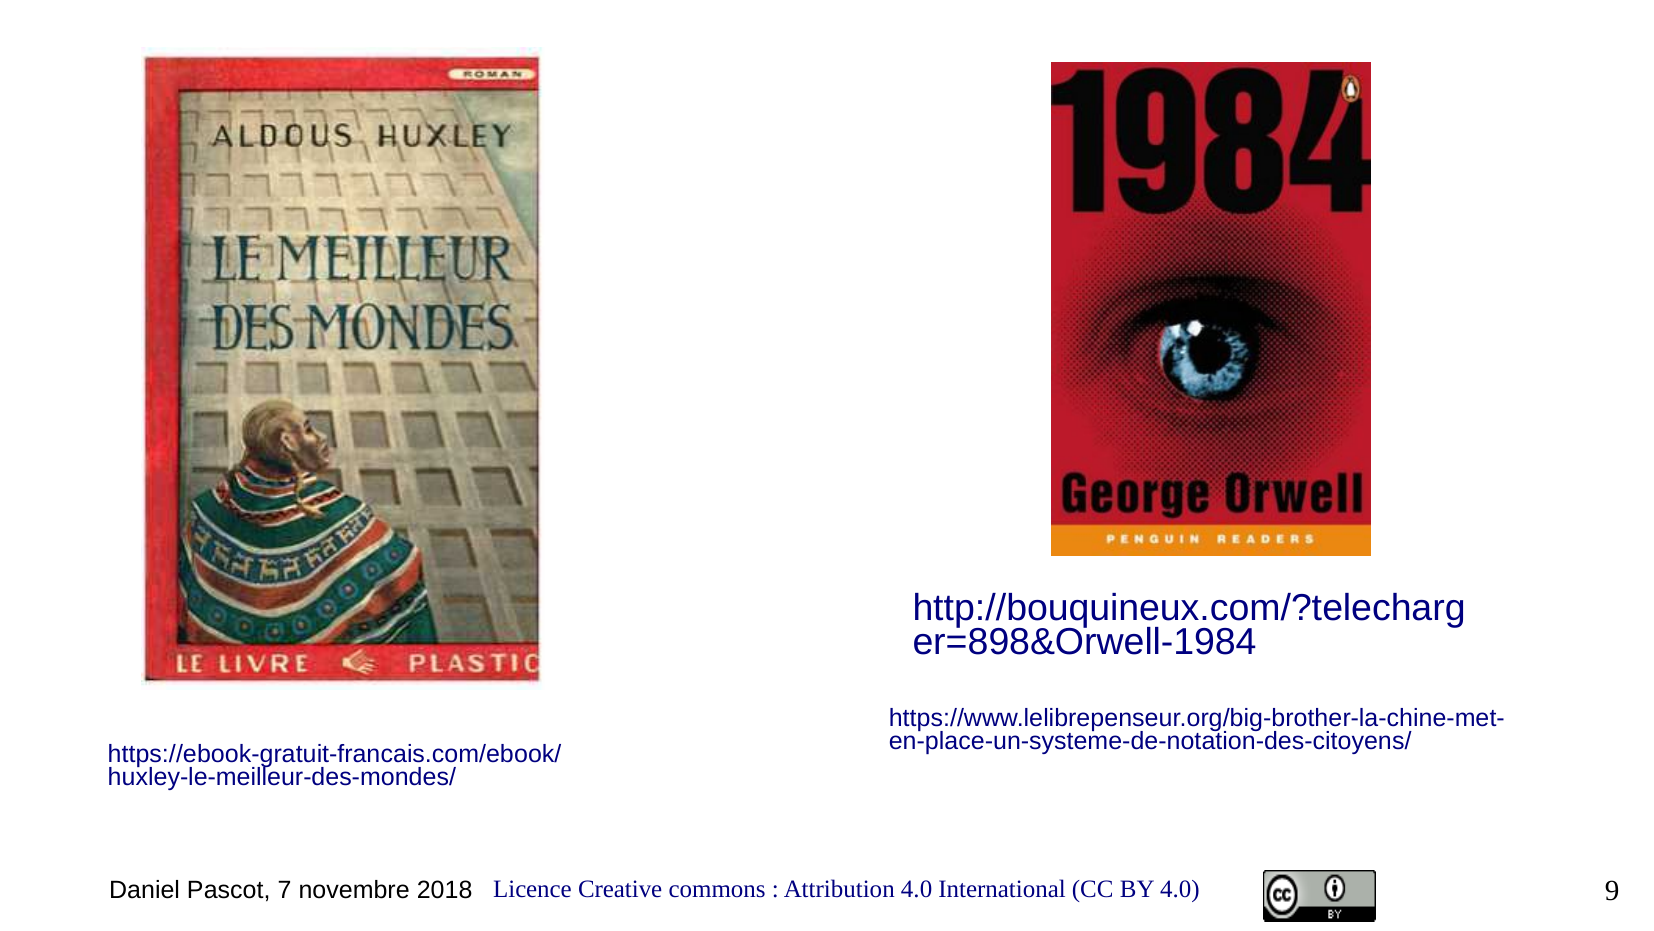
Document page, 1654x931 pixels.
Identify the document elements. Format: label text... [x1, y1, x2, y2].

picture [141, 47, 545, 690]
picture [1051, 62, 1371, 556]
picture [1263, 870, 1376, 922]
text_box http://bouquineux.com/?telecharger=898&Orwell-1984 [897, 578, 1489, 696]
text_box https://ebook-gratuit-francais.com/ebook/huxley-le-meilleur-des-mondes/ [92, 732, 579, 790]
text_box https://www.lelibrepenseur.org/big-brother-la-chine-met-en-place-un-systeme-de-notation-des-citoyens/ [874, 696, 1532, 763]
